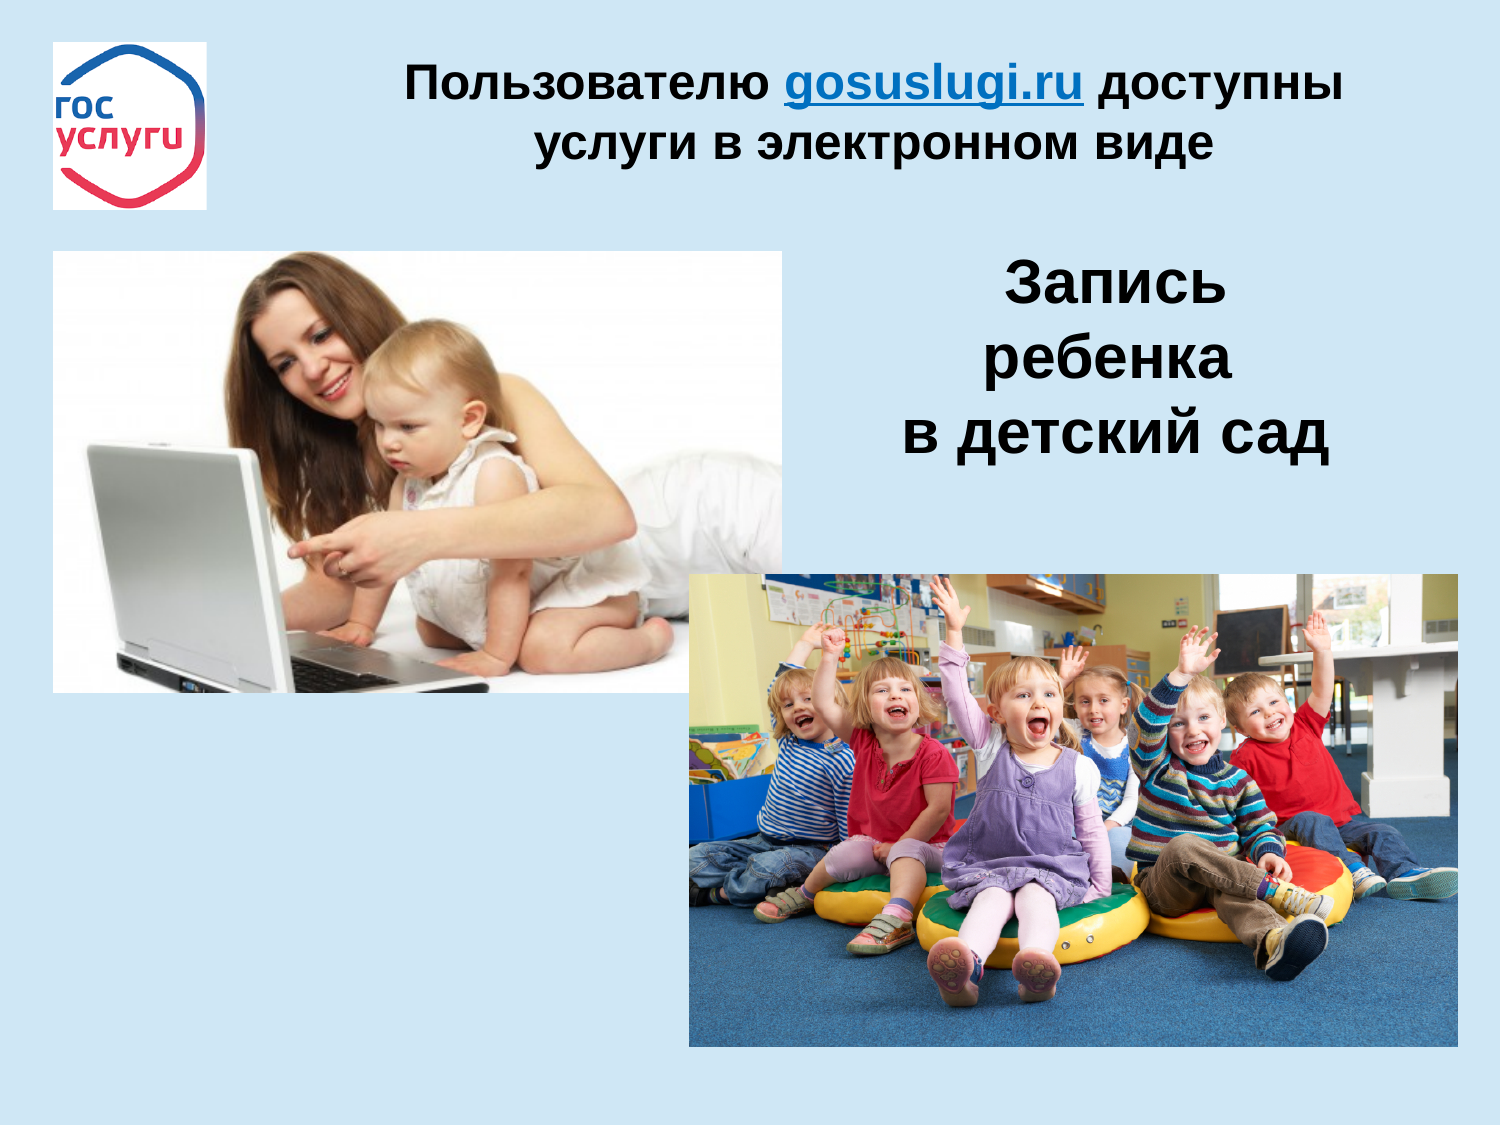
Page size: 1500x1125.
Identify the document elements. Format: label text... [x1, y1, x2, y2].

text_box Запись ребенка в детский сад [859, 233, 1373, 473]
picture [53, 42, 207, 210]
text_box Пользователю gosuslugi.ru доступны услуги в электронном виде [375, 42, 1373, 178]
picture [53, 251, 1458, 1047]
